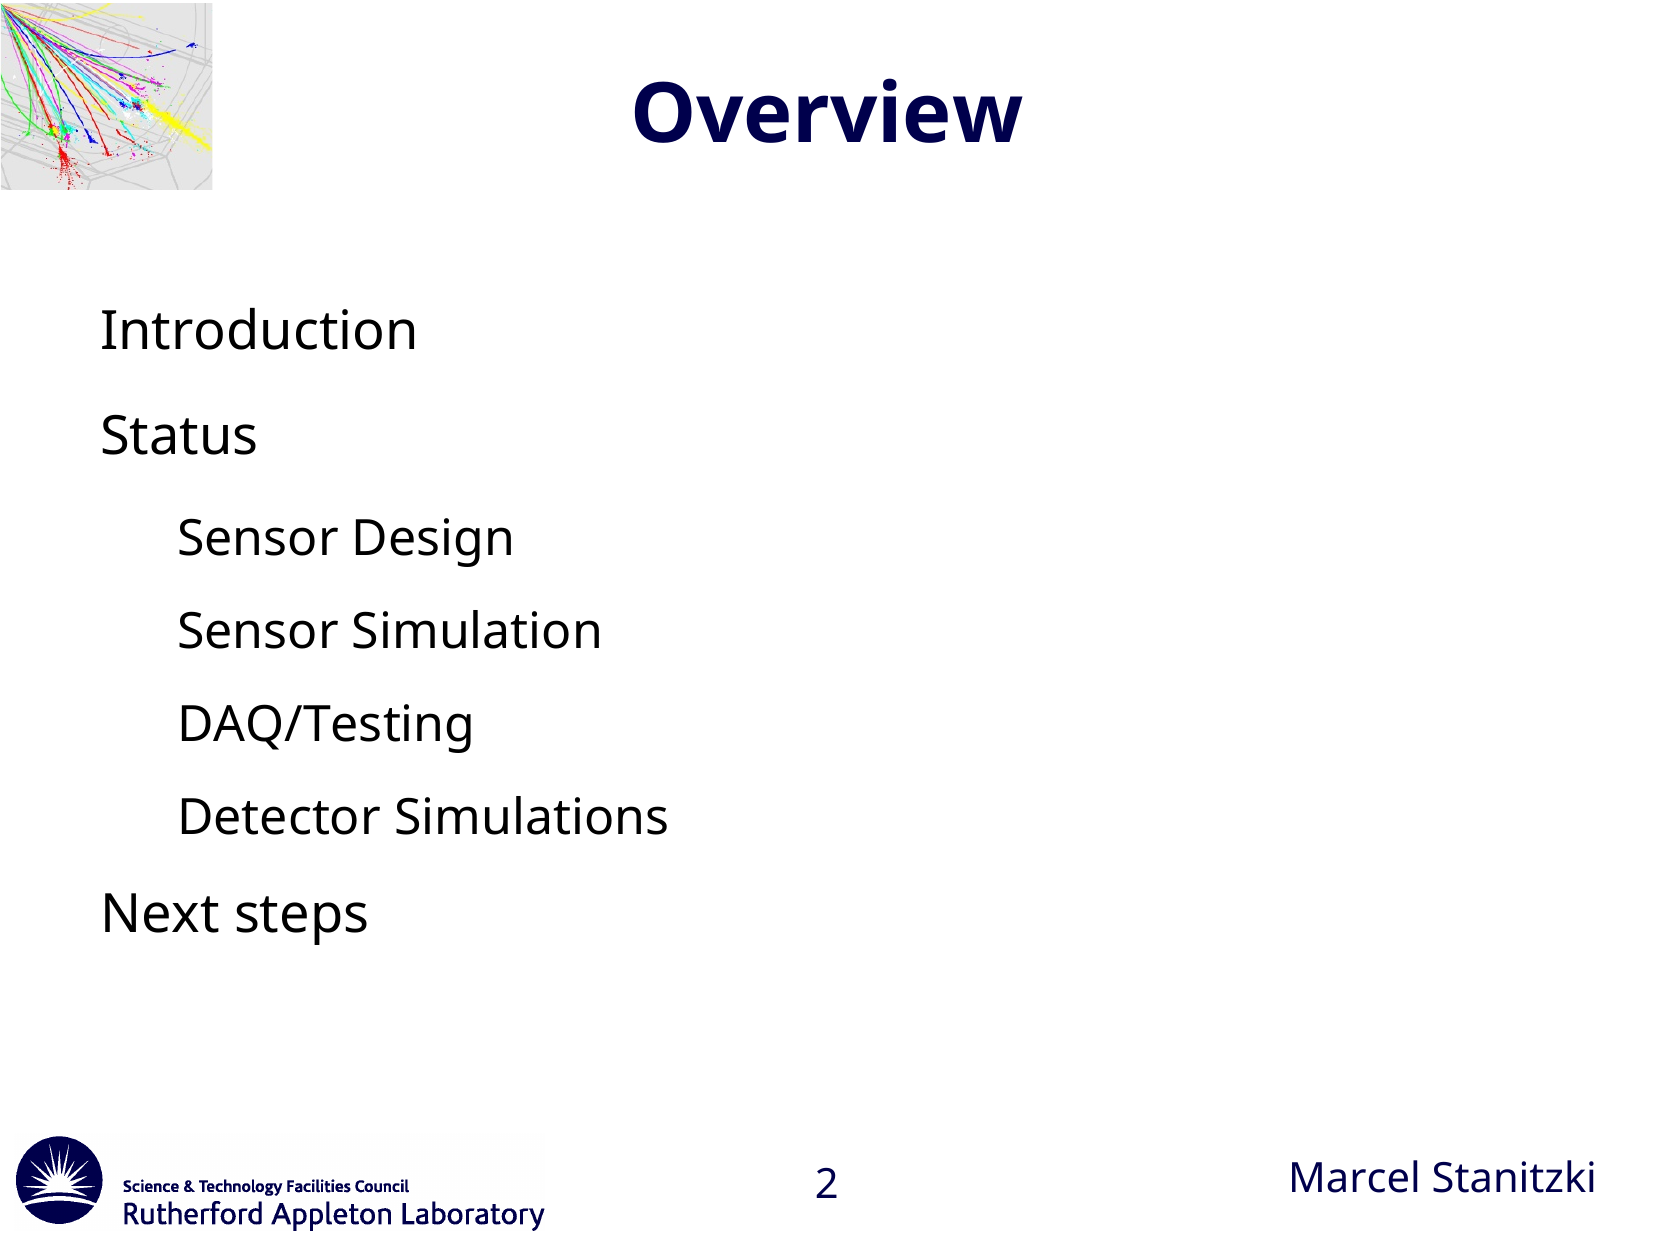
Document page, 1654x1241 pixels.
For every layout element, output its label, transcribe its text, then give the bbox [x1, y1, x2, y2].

list Introduction Status Sensor Design Sensor Simulation DAQ/Testing Detector Simulations Next steps [82, 290, 1571, 893]
title Overview [203, 5, 1451, 213]
picture [0, 3, 213, 190]
picture [14, 1133, 545, 1231]
